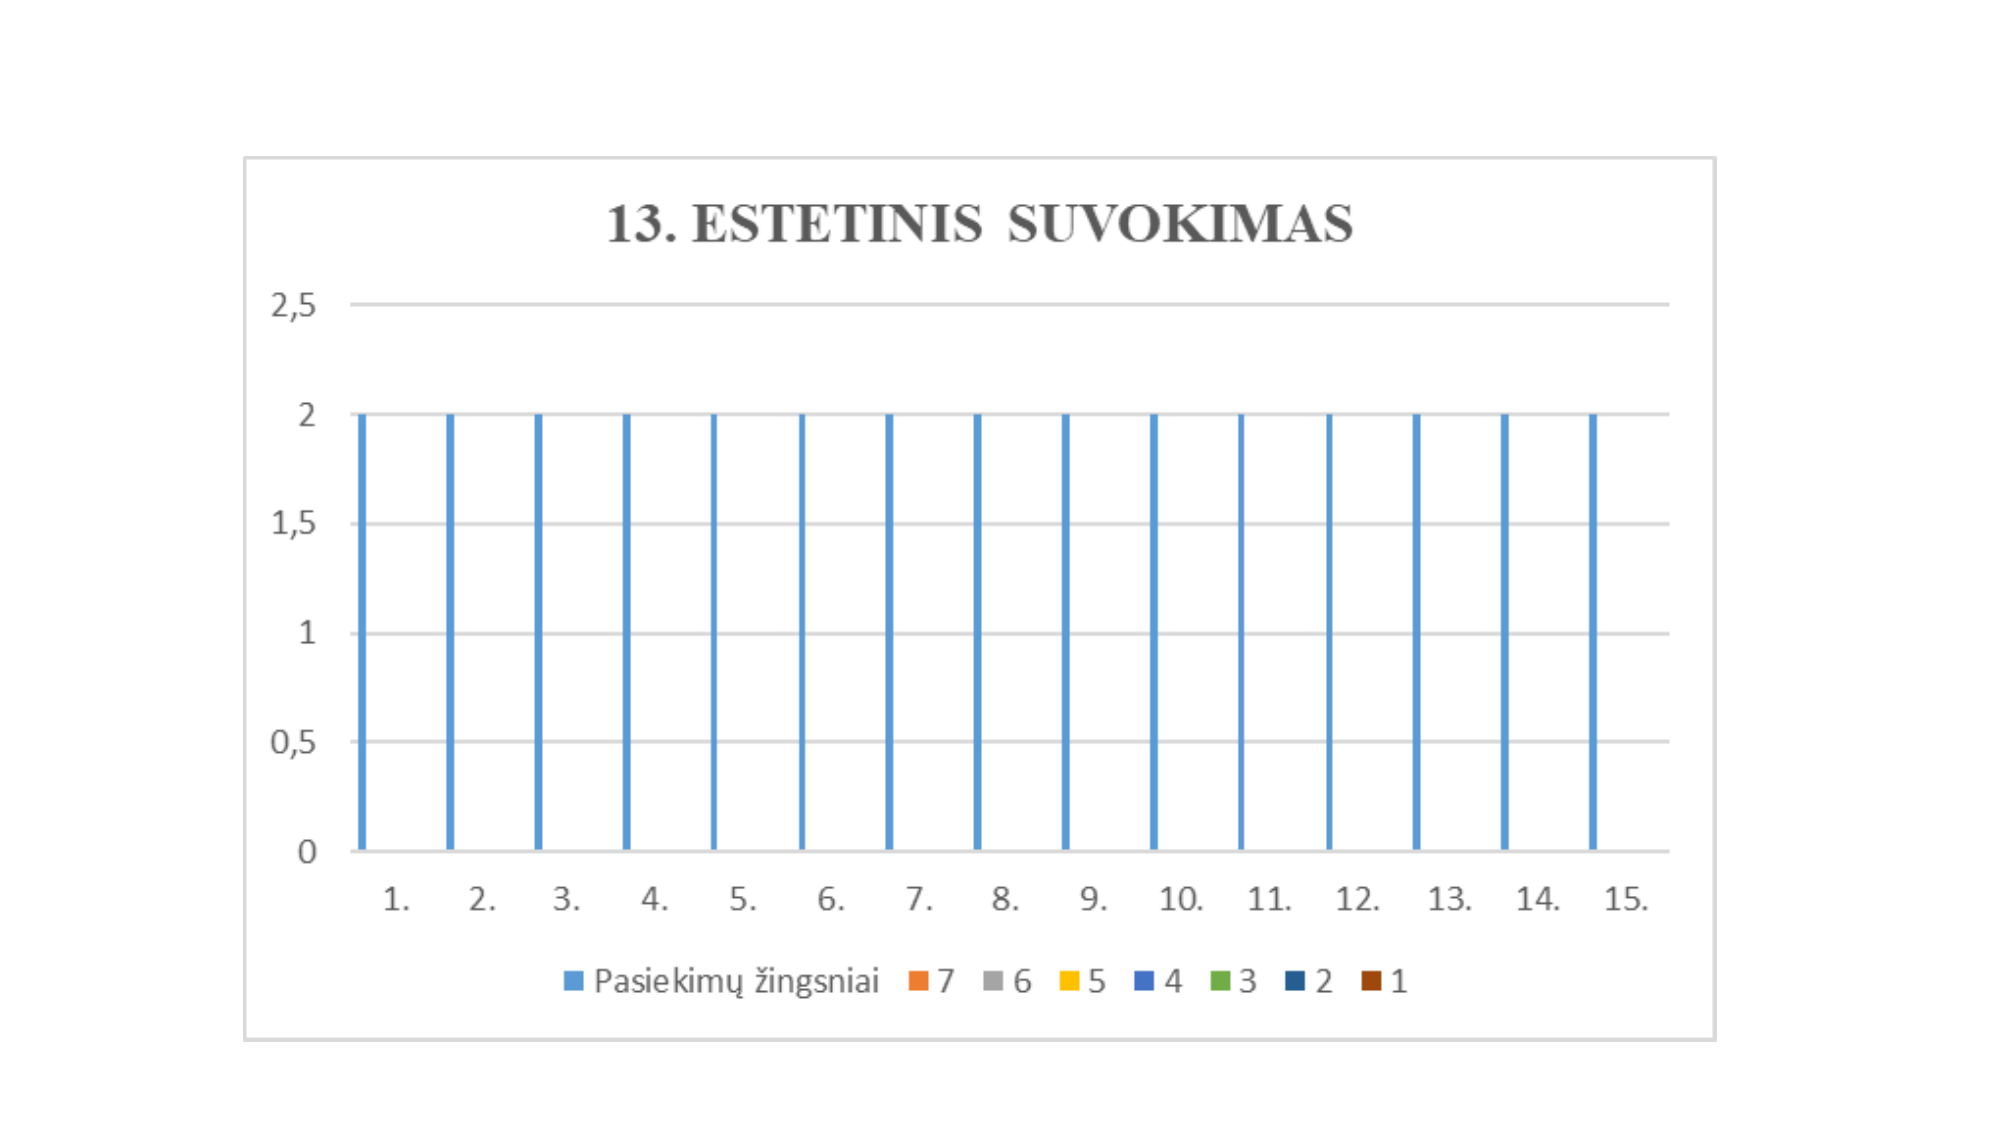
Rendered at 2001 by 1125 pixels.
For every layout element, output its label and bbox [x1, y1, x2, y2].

picture [243, 156, 1717, 1042]
